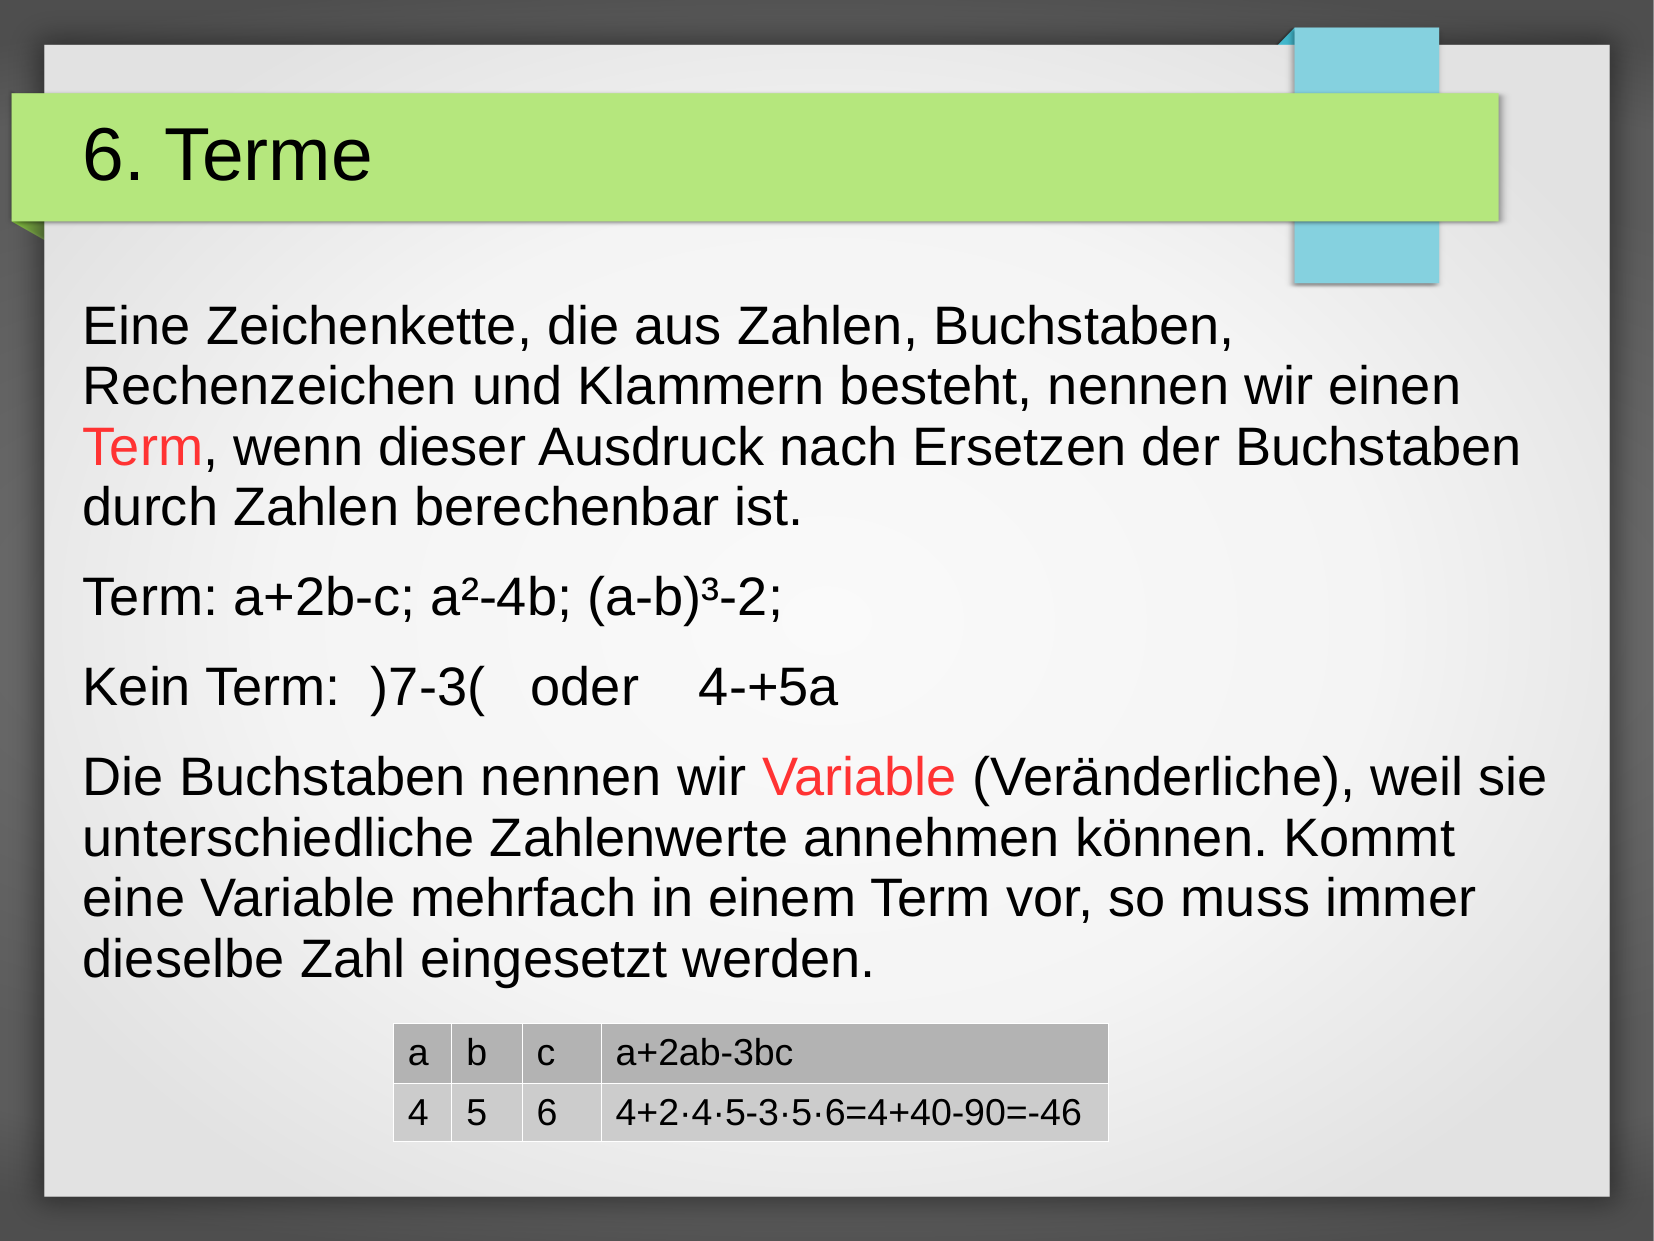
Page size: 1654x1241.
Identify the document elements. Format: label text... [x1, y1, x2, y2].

table_cell 4 [394, 1084, 451, 1141]
picture [0, 0, 1654, 1241]
table_header c [523, 1024, 601, 1083]
title 6. Terme [82, 69, 1501, 238]
table_cell 5 [452, 1084, 522, 1141]
table_cell 4+2·4·5-3·5·6=4+40-90=-46 [602, 1084, 1108, 1141]
list Eine Zeichenkette, die aus Zahlen, Buchstaben, Rechenzeichen und Klammern besteht, nennen wir einen Term, wenn dieser Ausdruck nach Ersetzen der Buchstaben durch Zahlen berechenbar ist. Term: a+2b-c; a²-4b; (a-b)³-2; Kein Term: )7-3( oder 4-+5a Die Buchstaben nennen wir Variable (Veränderliche), weil sie unterschiedliche Zahlenwerte annehmen können. Kommt eine Variable mehrfach in einem Term vor, so muss immer dieselbe Zahl eingesetzt werden. [82, 295, 1571, 1123]
table_header a [394, 1024, 451, 1083]
table_header b [452, 1024, 522, 1083]
table_cell 6 [523, 1084, 601, 1141]
table_header a+2ab-3bc [602, 1024, 1108, 1083]
